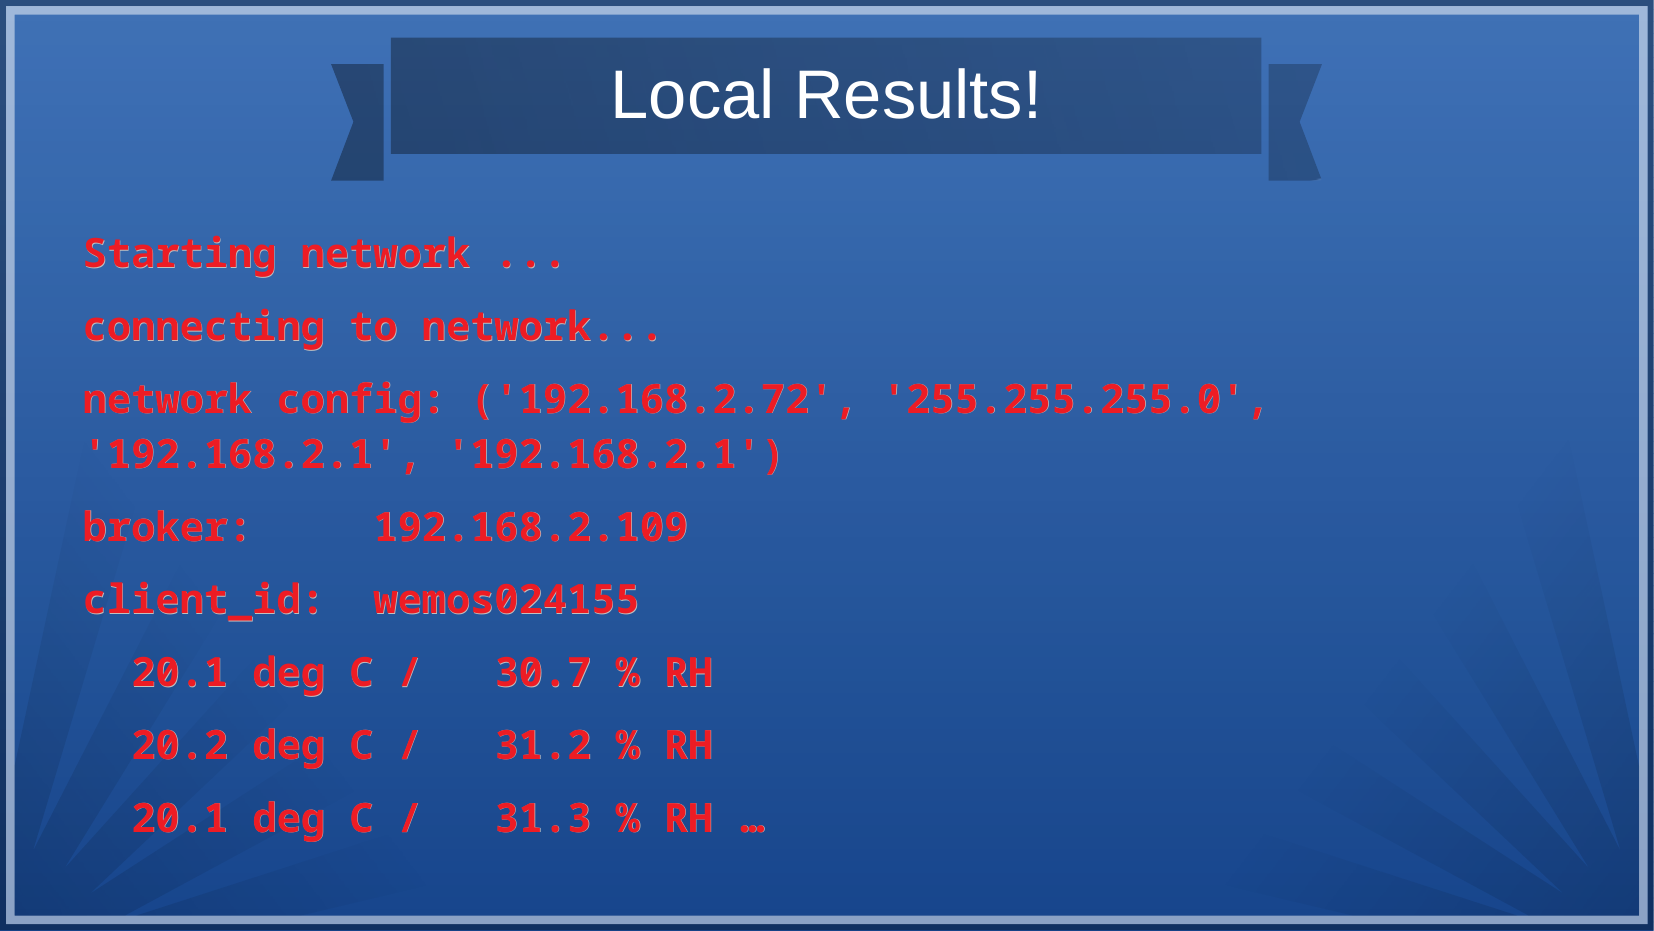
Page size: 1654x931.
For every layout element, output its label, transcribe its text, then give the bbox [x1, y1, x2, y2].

list Starting network ... connecting to network... network config: ('192.168.2.72', '255.255.255.0', '192.168.2.1', '192.168.2.1') broker: 192.168.2.109 client_id: wemos024155 20.1 deg C / 30.7 % RH 20.2 deg C / 31.2 % RH 20.1 deg C / 31.3 % RH … [82, 224, 1571, 848]
title Local Results! [389, 35, 1264, 154]
